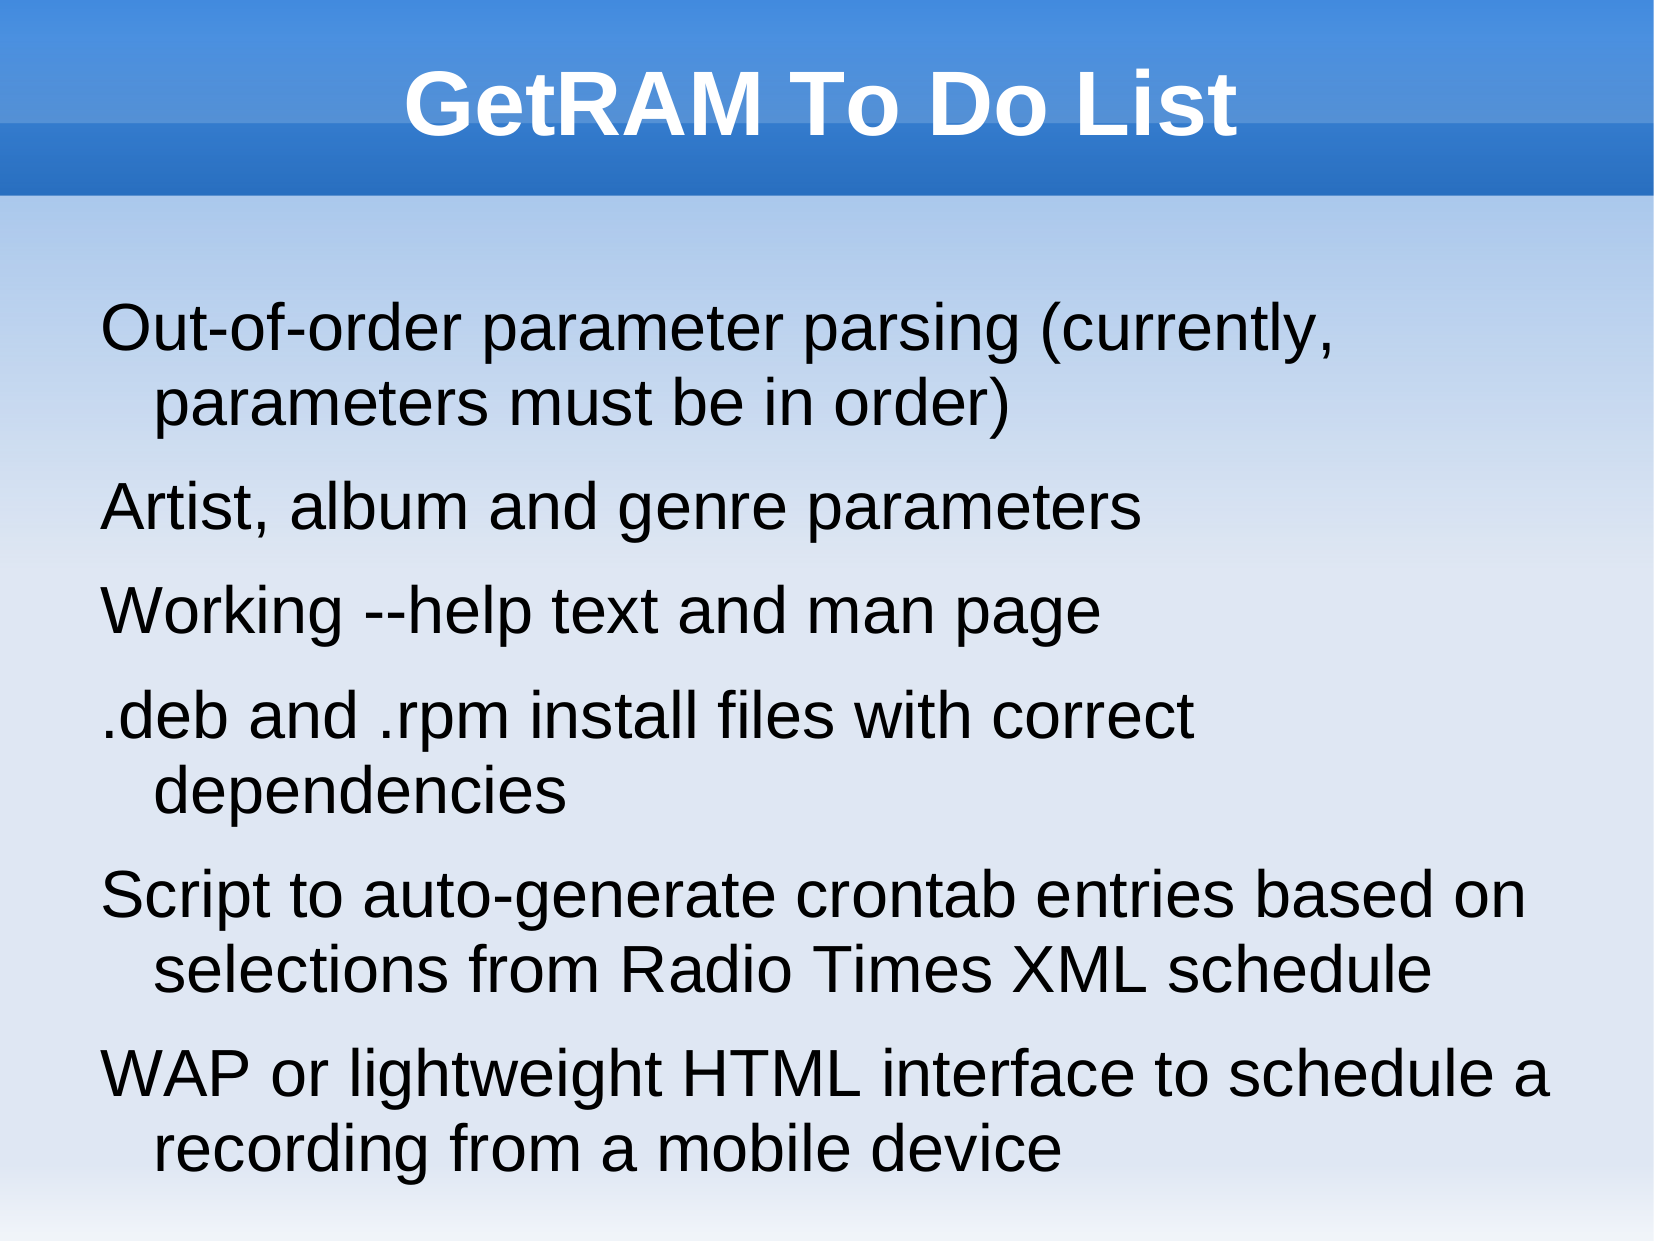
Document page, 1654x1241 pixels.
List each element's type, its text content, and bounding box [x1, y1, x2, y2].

list Out-of-order parameter parsing (currently, parameters must be in order) Artist, album and genre parameters Working --help text and man page .deb and .rpm install files with correct dependencies Script to auto-generate crontab entries based on selections from Radio Times XML schedule WAP or lightweight HTML interface to schedule a recording from a mobile device [82, 290, 1571, 1186]
picture [0, 0, 1654, 1241]
title GetRAM To Do List [76, 7, 1565, 200]
